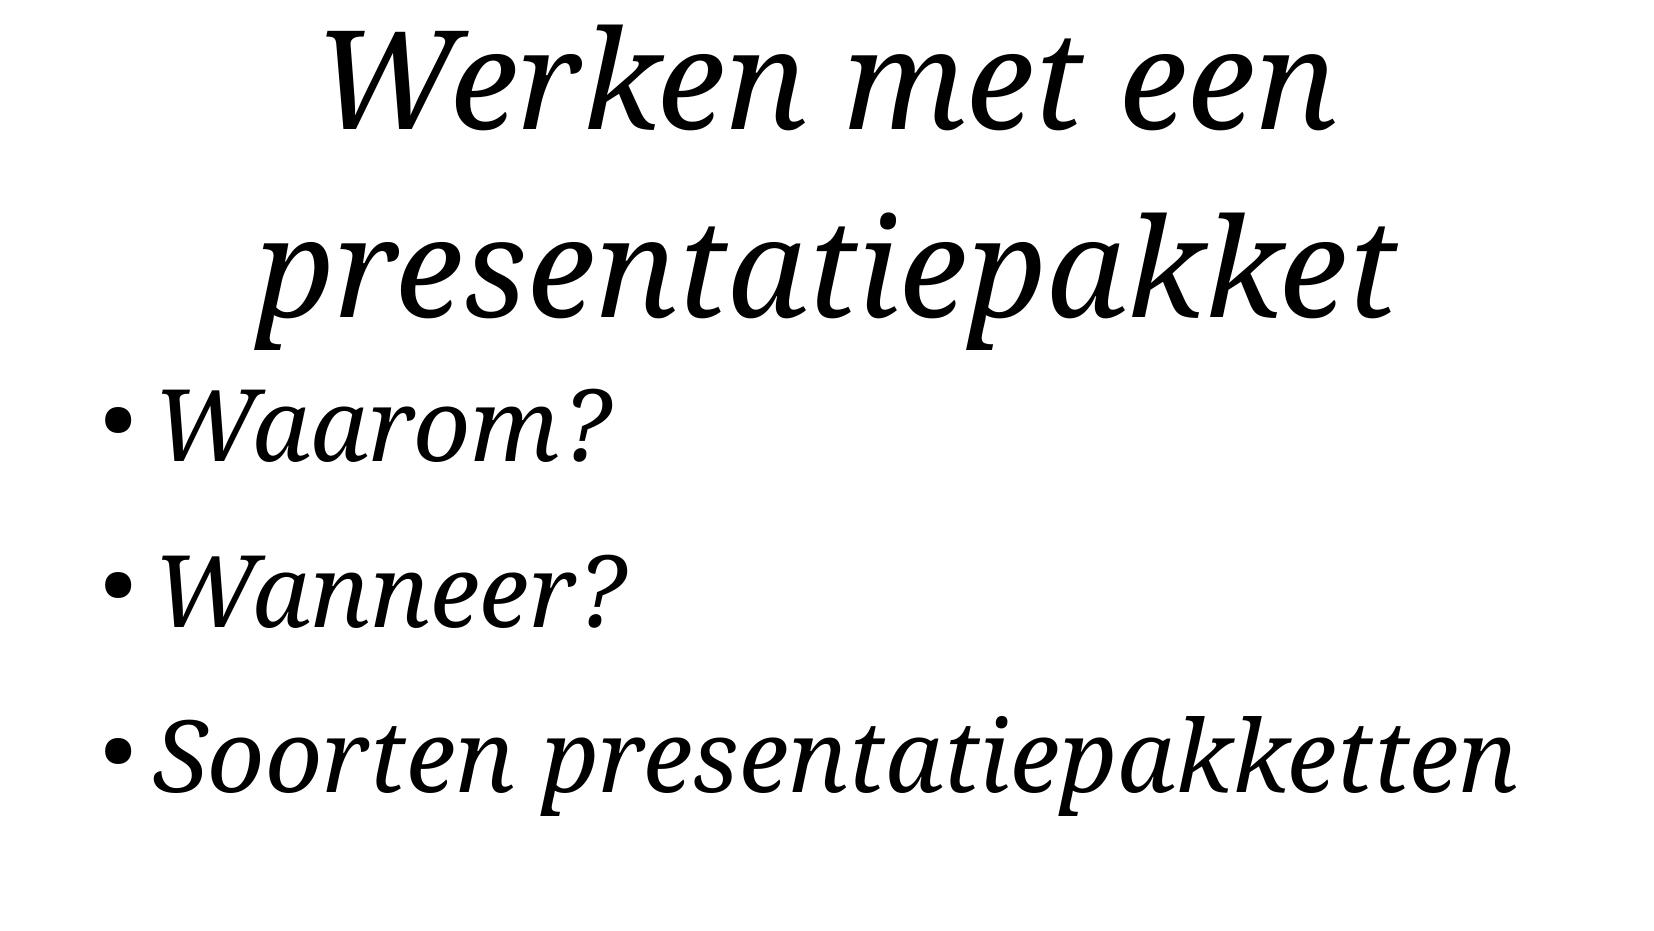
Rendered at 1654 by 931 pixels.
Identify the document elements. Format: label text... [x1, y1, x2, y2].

title Werken met een presentatiepakket [82, 15, 1571, 325]
list Waarom? Wanneer? Soorten presentatiepakketten [82, 354, 1571, 894]
